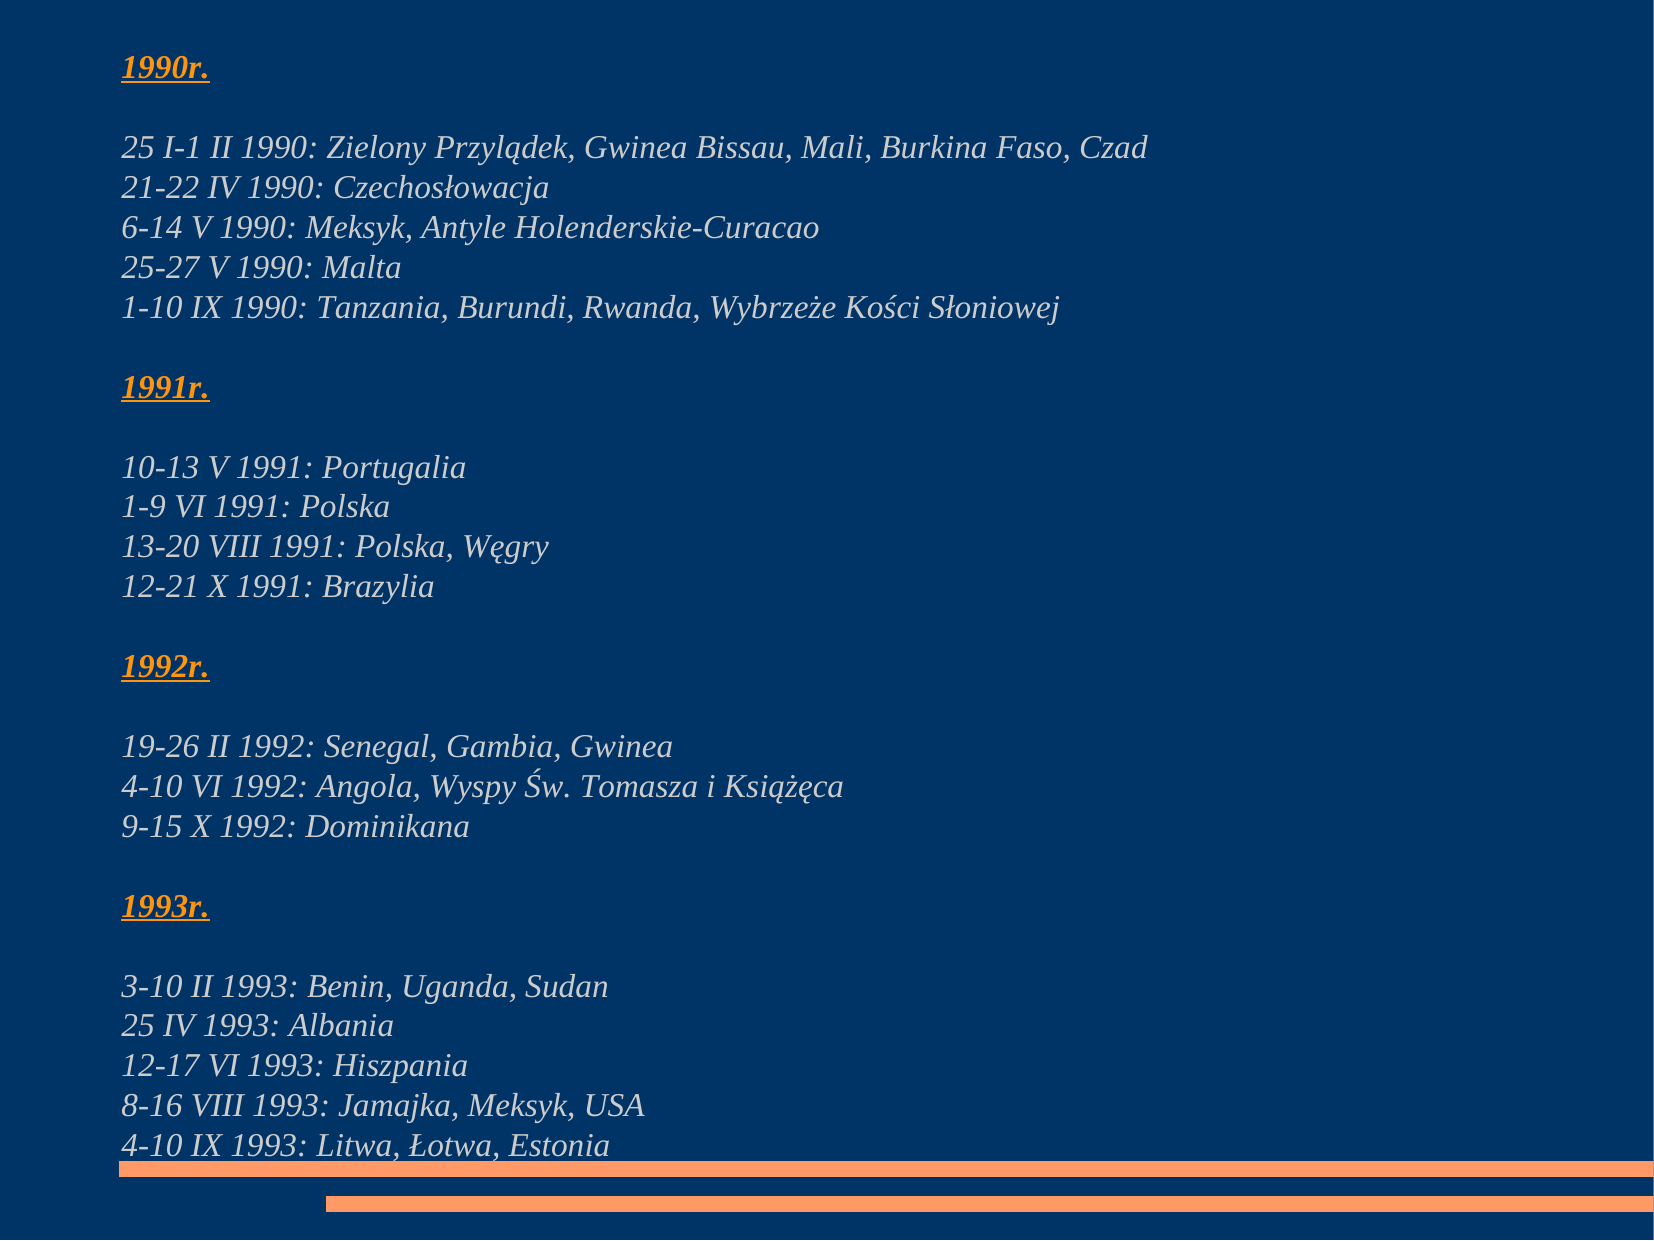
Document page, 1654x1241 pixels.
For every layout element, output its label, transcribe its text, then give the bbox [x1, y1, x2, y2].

subtitle 1990r. 25 I-1 II 1990: Zielony Przylądek, Gwinea Bissau, Mali, Burkina Faso, Czad 21-22 IV 1990: Czechosłowacja 6-14 V 1990: Meksyk, Antyle Holenderskie-Curacao 25-27 V 1990: Malta 1-10 IX 1990: Tanzania, Burundi, Rwanda, Wybrzeże Kości Słoniowej 1991r. 10-13 V 1991: Portugalia 1-9 VI 1991: Polska 13-20 VIII 1991: Polska, Węgry 12-21 X 1991: Brazylia 1992r. 19-26 II 1992: Senegal, Gambia, Gwinea 4-10 VI 1992: Angola, Wyspy Św. Tomasza i Książęca 9-15 X 1992: Dominikana 1993r. 3-10 II 1993: Benin, Uganda, Sudan 25 IV 1993: Albania 12-17 VI 1993: Hiszpania 8-16 VIII 1993: Jamajka, Meksyk, USA 4-10 IX 1993: Litwa, Łotwa, Estonia [121, 45, 1534, 1132]
